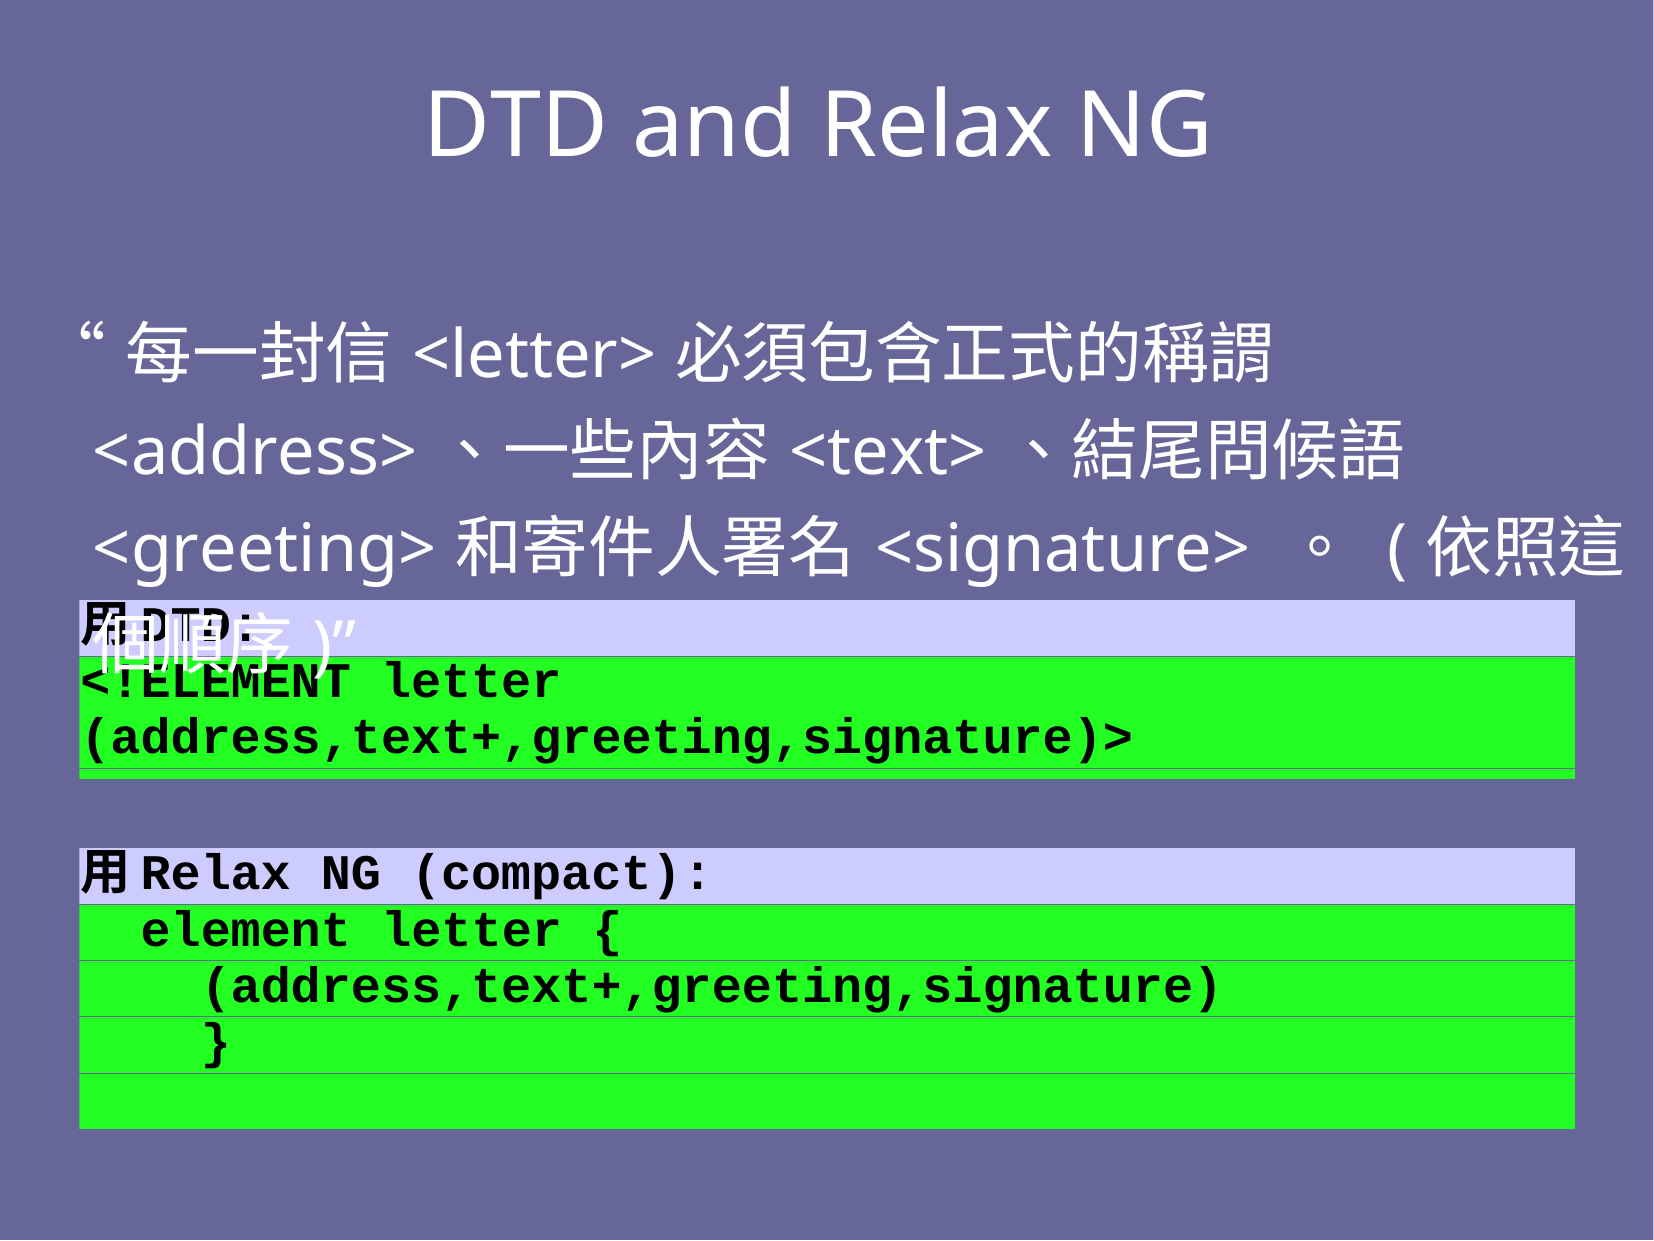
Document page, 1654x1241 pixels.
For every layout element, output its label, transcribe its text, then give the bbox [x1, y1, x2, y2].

title DTD and Relax NG [112, 17, 1525, 226]
chart [79, 848, 1576, 1162]
chart [79, 600, 1576, 779]
text_box “每一封信<letter>必須包含正式的稱謂<address>、一些內容<text>、結尾問候語<greeting>和寄件人署名<signature> 。 (依照這個順序)” [22, 300, 1654, 568]
